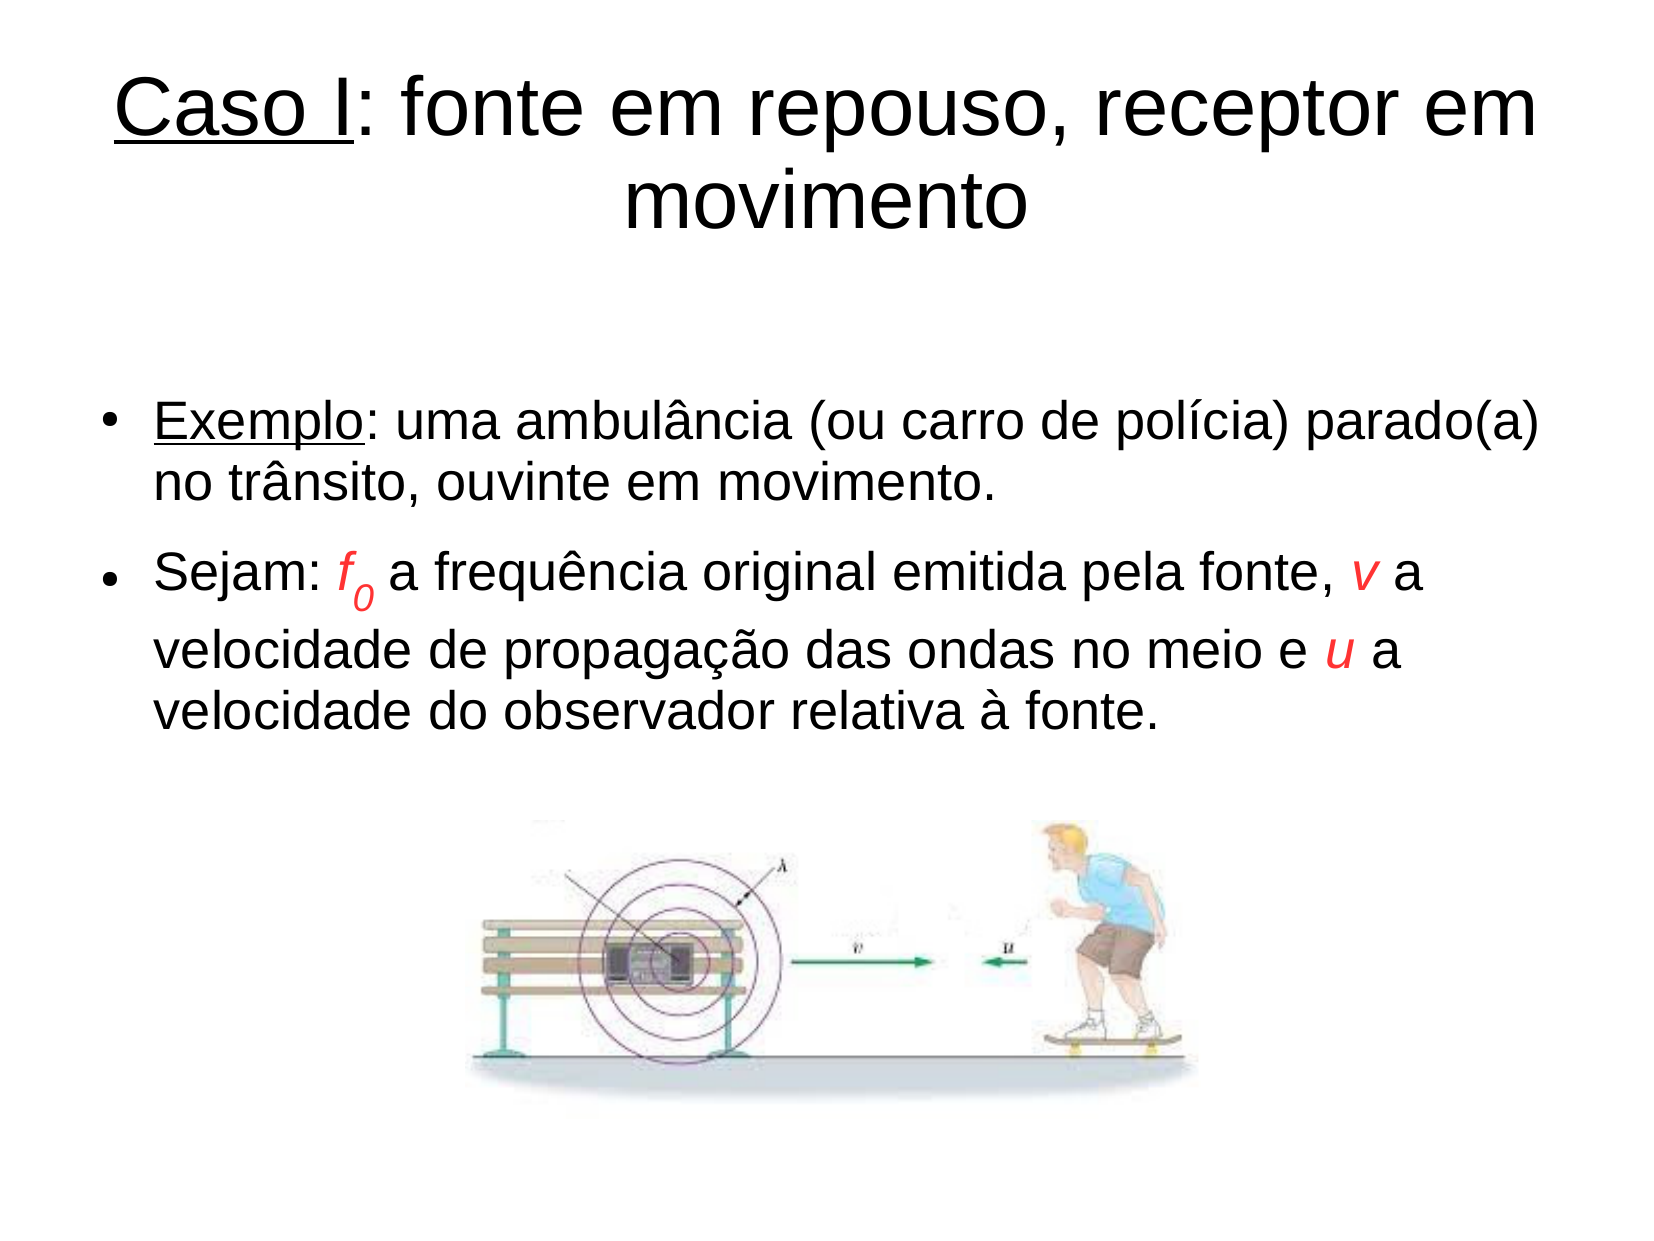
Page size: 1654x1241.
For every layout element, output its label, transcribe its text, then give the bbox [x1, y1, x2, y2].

list Exemplo: uma ambulância (ou carro de polícia) parado(a) no trânsito, ouvinte em movimento. Sejam: f0 a frequência original emitida pela fonte, v a velocidade de propagação das ondas no meio e u a velocidade do observador relativa à fonte. [82, 390, 1571, 1110]
picture [465, 820, 1201, 1119]
title Caso I: fonte em repouso, receptor em movimento [82, 49, 1571, 257]
